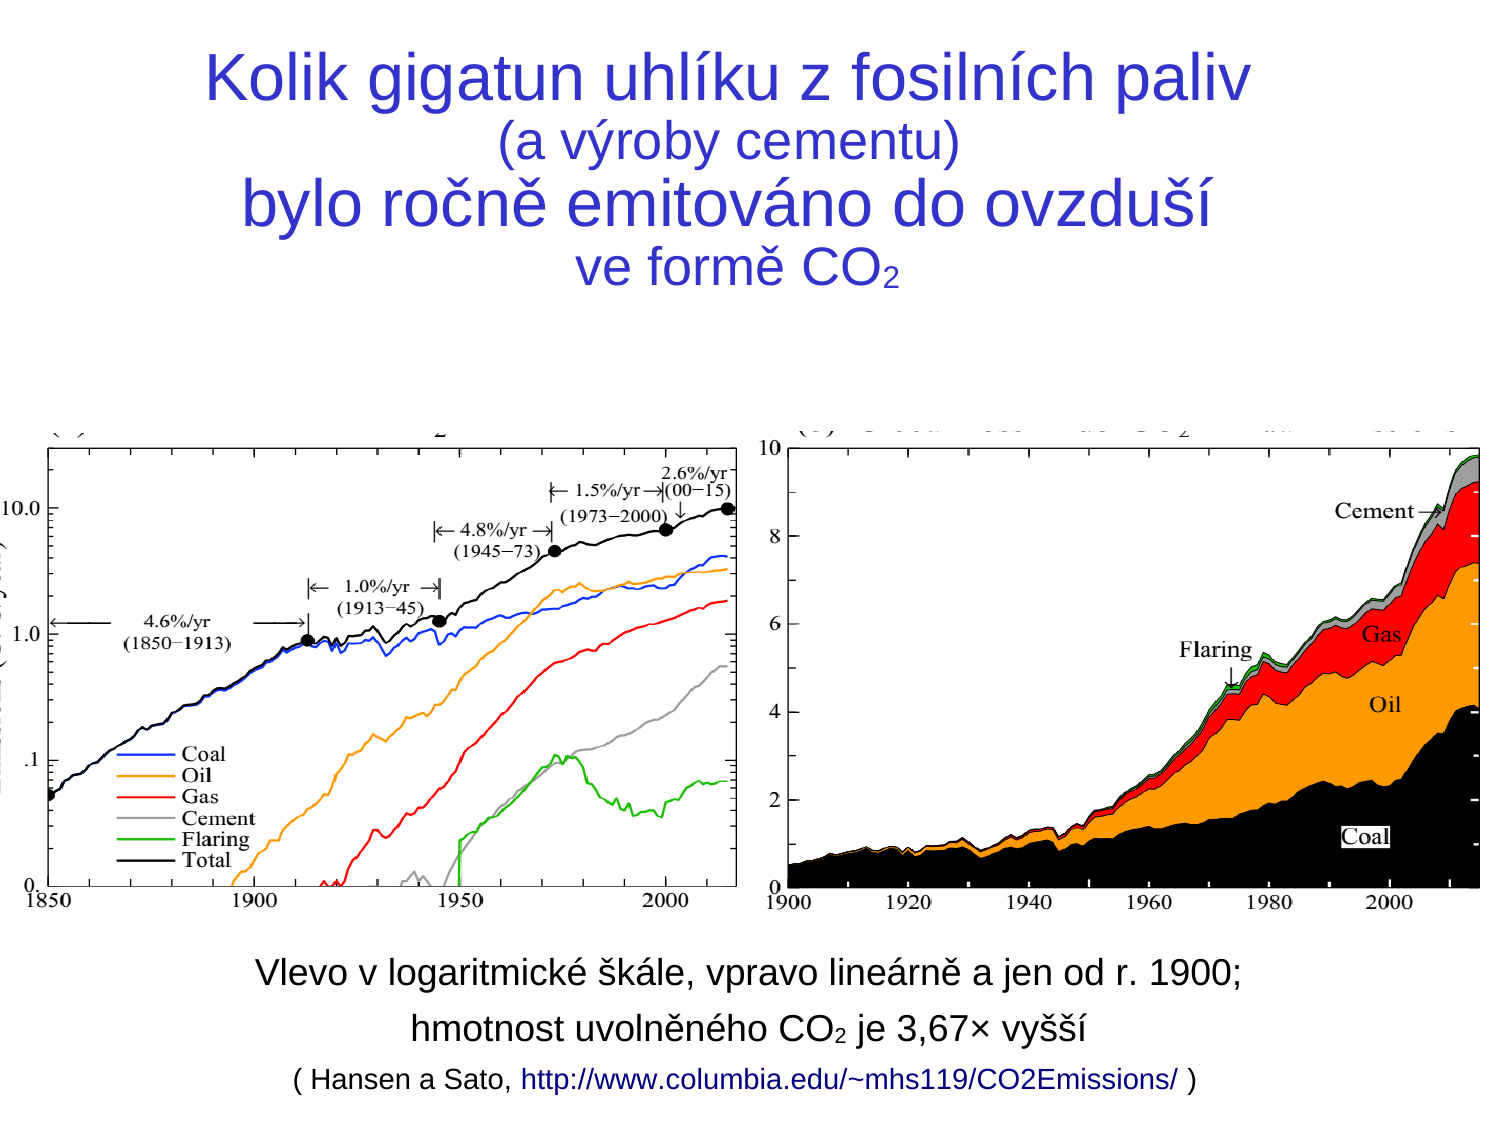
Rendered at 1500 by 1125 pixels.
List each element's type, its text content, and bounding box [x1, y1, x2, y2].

picture [0, 431, 1500, 922]
title Kolik gigatun uhlíku z fosilních paliv (a výroby cementu) bylo ročně emitováno do ovzduší ve formě CO2 [99, 33, 1375, 308]
subtitle Vlevo v logaritmické škále, vpravo lineárně a jen od r. 1900; hmotnost uvolněného CO2 je 3,67× vyšší ( Hansen a Sato, http://www.columbia.edu/~mhs119/CO2Emissions/ ) [216, 954, 1282, 1111]
